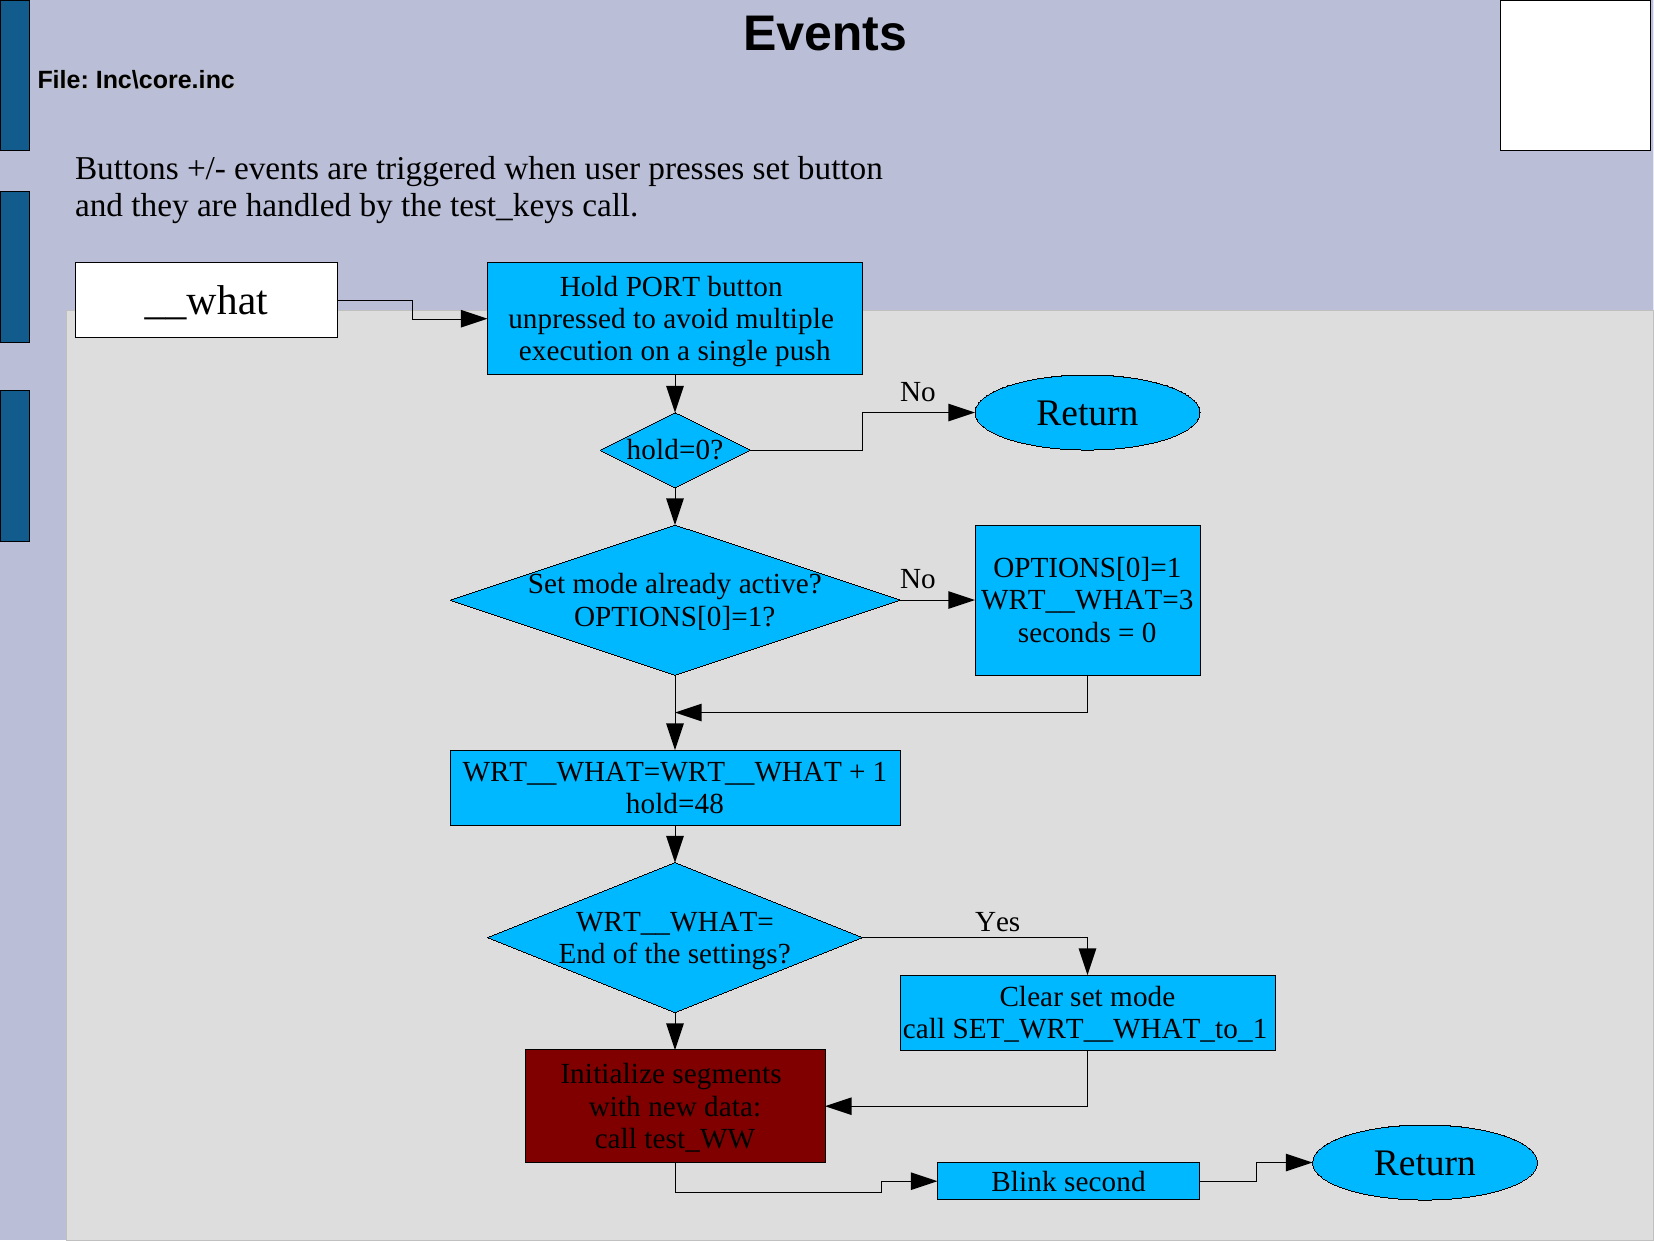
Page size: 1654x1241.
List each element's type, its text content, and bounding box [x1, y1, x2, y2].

text_box [1500, 0, 1651, 151]
text_box Return [975, 375, 1201, 451]
text_box OPTIONS[0]=1 WRT__WHAT=3 seconds = 0 [975, 525, 1201, 676]
text_box Return [1312, 1125, 1538, 1201]
text_box Blink second [937, 1162, 1200, 1200]
text_box Set mode already active? OPTIONS[0]=1? [450, 525, 901, 676]
text_box Initialize segments with new data: call test_WW [525, 1049, 826, 1163]
text_box hold=0? [600, 413, 751, 488]
text_box Clear set mode call SET_WRT__WHAT_to_1 [900, 975, 1276, 1051]
text_box WRT__WHAT= End of the settings? [487, 862, 862, 1013]
text_box Hold PORT button unpressed to avoid multiple execution on a single push [487, 262, 863, 375]
text_box __what [75, 262, 338, 338]
text_box Buttons +/- events are triggered when user presses set button and they are handled by the test_keys call. [75, 150, 885, 225]
title File: Inc\core.inc [37, 47, 1500, 113]
text_box WRT__WHAT=WRT__WHAT + 1 hold=48 [450, 750, 901, 826]
text_box No [900, 375, 976, 408]
text_box No [900, 562, 976, 595]
title Events [0, 0, 1500, 66]
text_box Yes [975, 905, 1051, 938]
